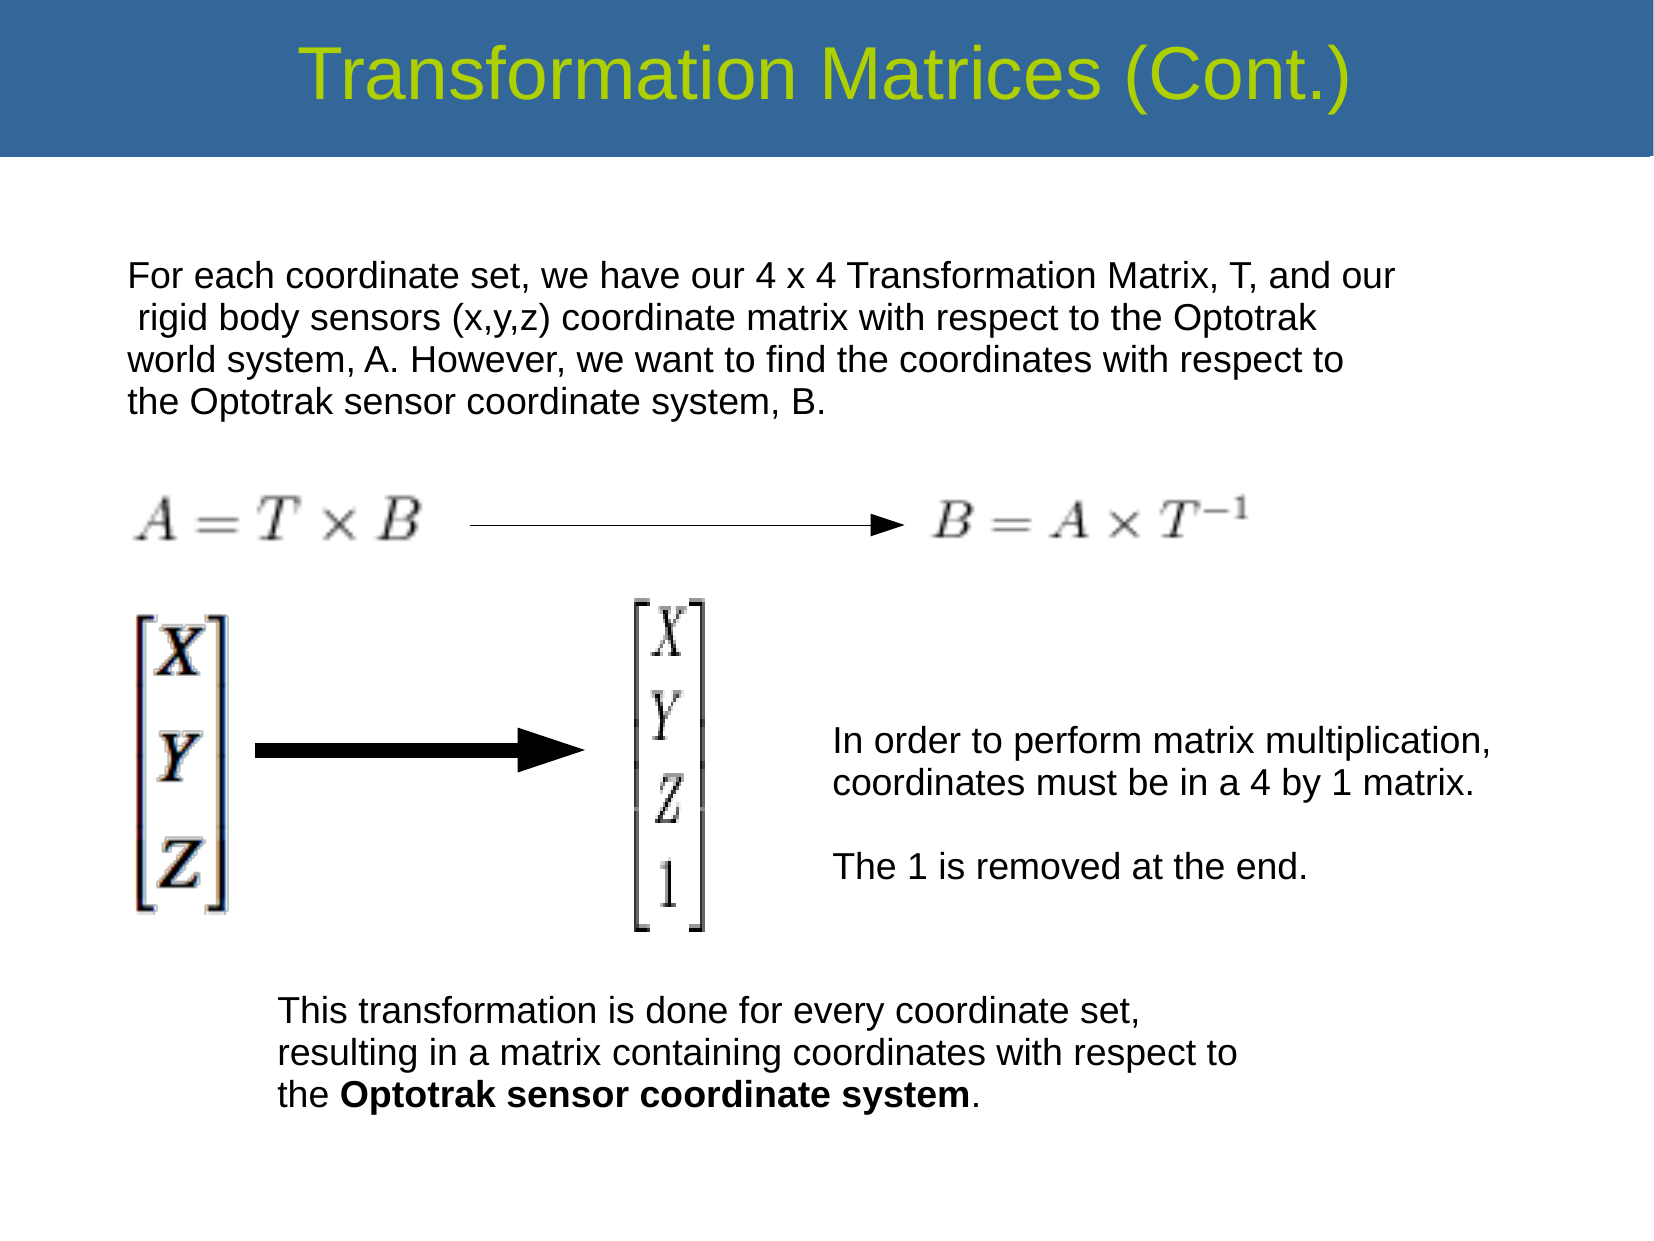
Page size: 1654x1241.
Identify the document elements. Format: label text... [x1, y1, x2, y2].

text_box For each coordinate set, we have our 4 x 4 Transformation Matrix, T, and our rigid body sensors (x,y,z) coordinate matrix with respect to the Optotrak world system, A. However, we want to find the coordinates with respect to the Optotrak sensor coordinate system, B. [105, 240, 1426, 438]
picture [615, 570, 721, 970]
picture [105, 464, 496, 601]
text_box In order to perform matrix multiplication, coordinates must be in a 4 by 1 matrix. The 1 is removed at the end. [810, 705, 1576, 903]
text_box [0, 0, 1654, 156]
picture [904, 464, 1381, 585]
picture [135, 614, 238, 916]
text_box Transformation Matrices (Cont.) [0, 24, 1651, 123]
text_box This transformation is done for every coordinate set, resulting in a matrix containing coordinates with respect to the Optotrak sensor coordinate system. [255, 975, 1306, 1131]
